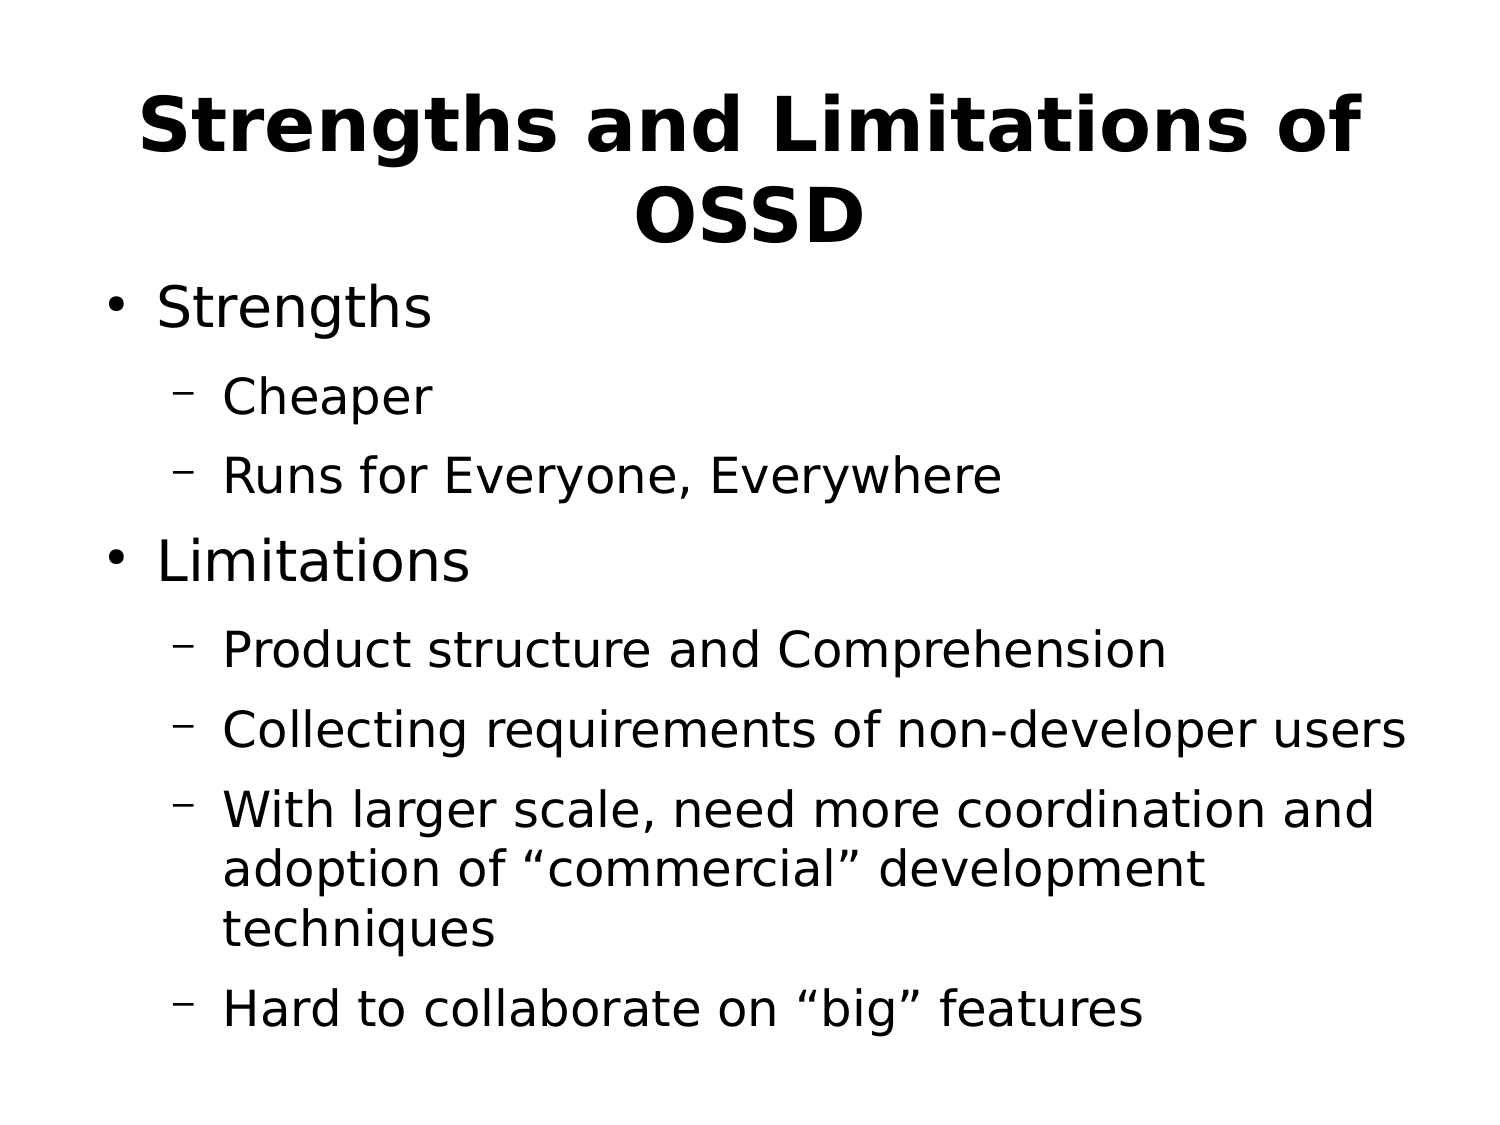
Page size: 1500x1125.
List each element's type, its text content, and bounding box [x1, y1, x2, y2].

list Strengths Cheaper Runs for Everyone, Everywhere Limitations Product structure and Comprehension Collecting requirements of non-developer users With larger scale, need more coordination and adoption of “commercial” development techniques Hard to collaborate on “big” features [75, 263, 1425, 1063]
title Strengths and Limitations of OSSD [75, 68, 1425, 201]
